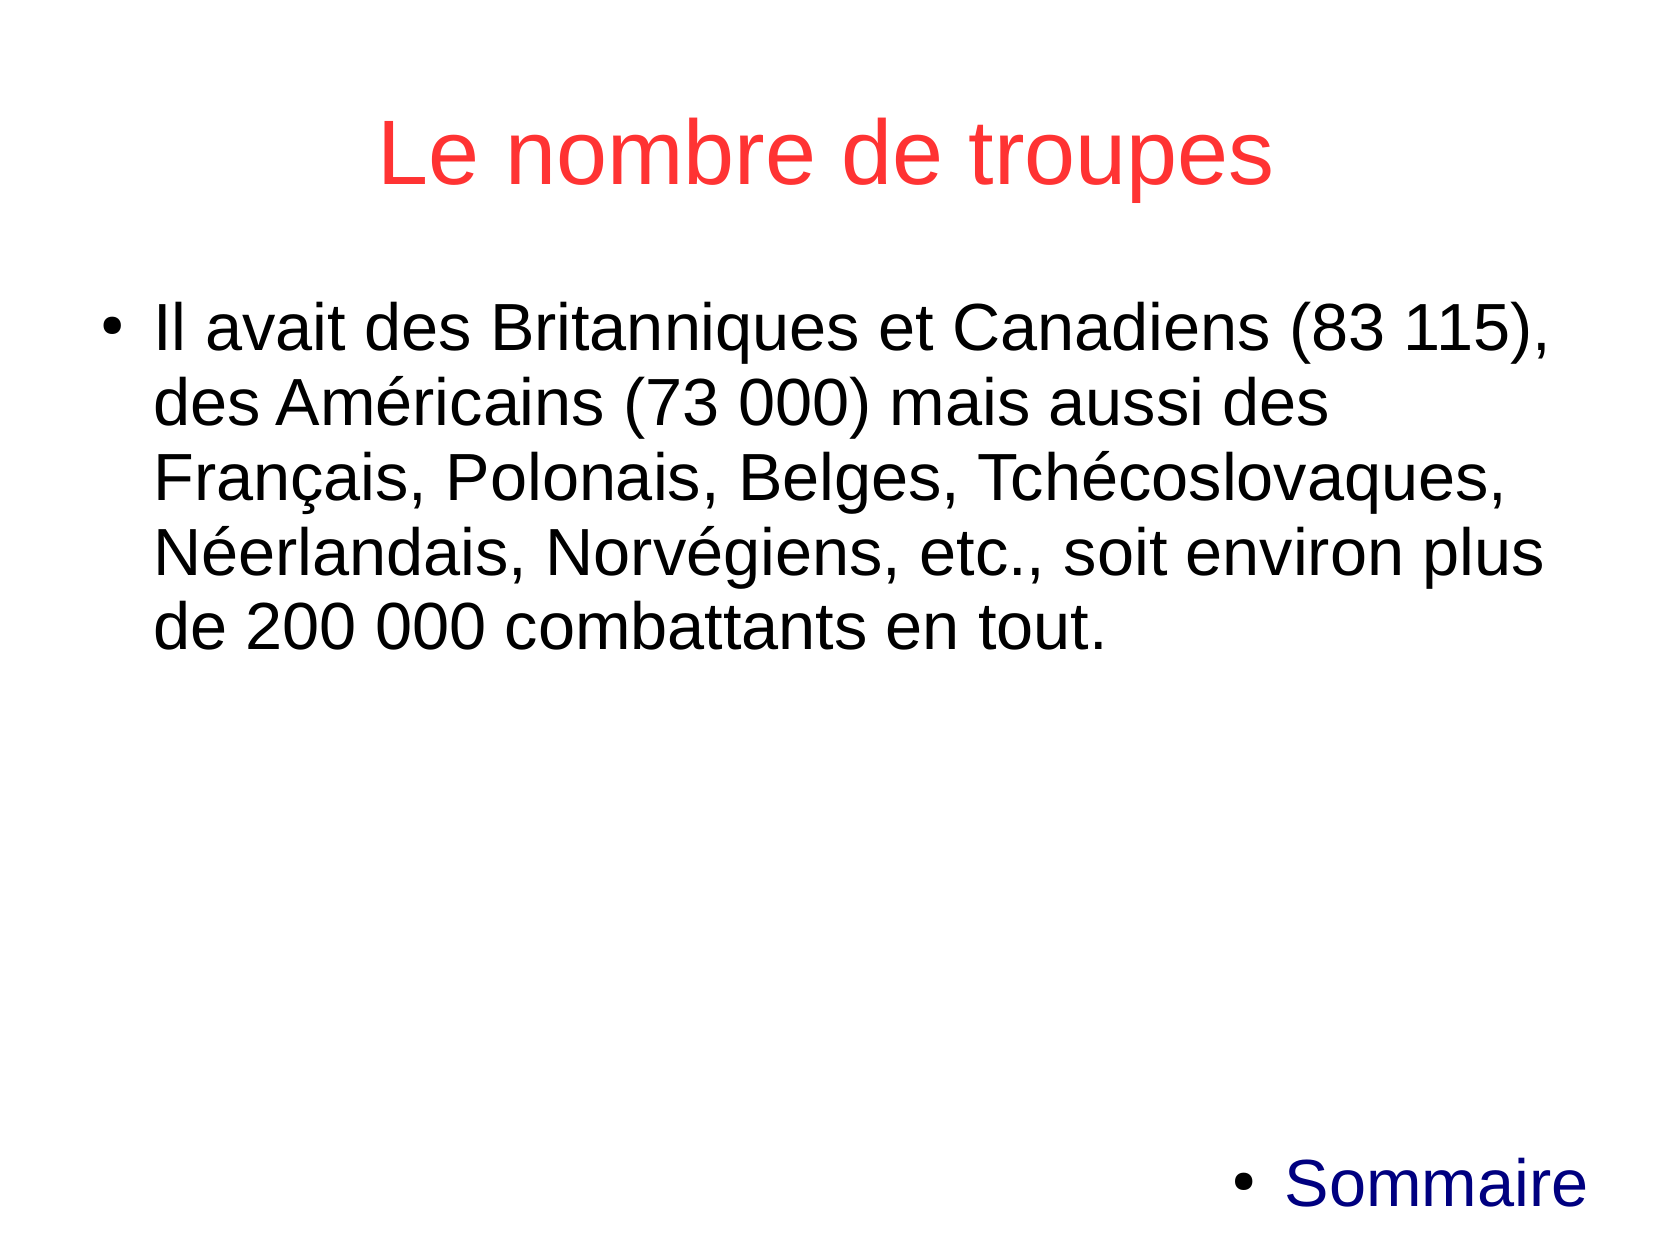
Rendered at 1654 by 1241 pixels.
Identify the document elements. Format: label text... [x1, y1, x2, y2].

list Il avait des Britanniques et Canadiens (83 115), des Américains (73 000) mais aussi des Français, Polonais, Belges, Tchécoslovaques, Néerlandais, Norvégiens, etc., soit environ plus de 200 000 combattants en tout. [82, 290, 1571, 1010]
text_box Sommaire [1214, 1145, 1619, 1221]
title Le nombre de troupes [82, 49, 1571, 257]
